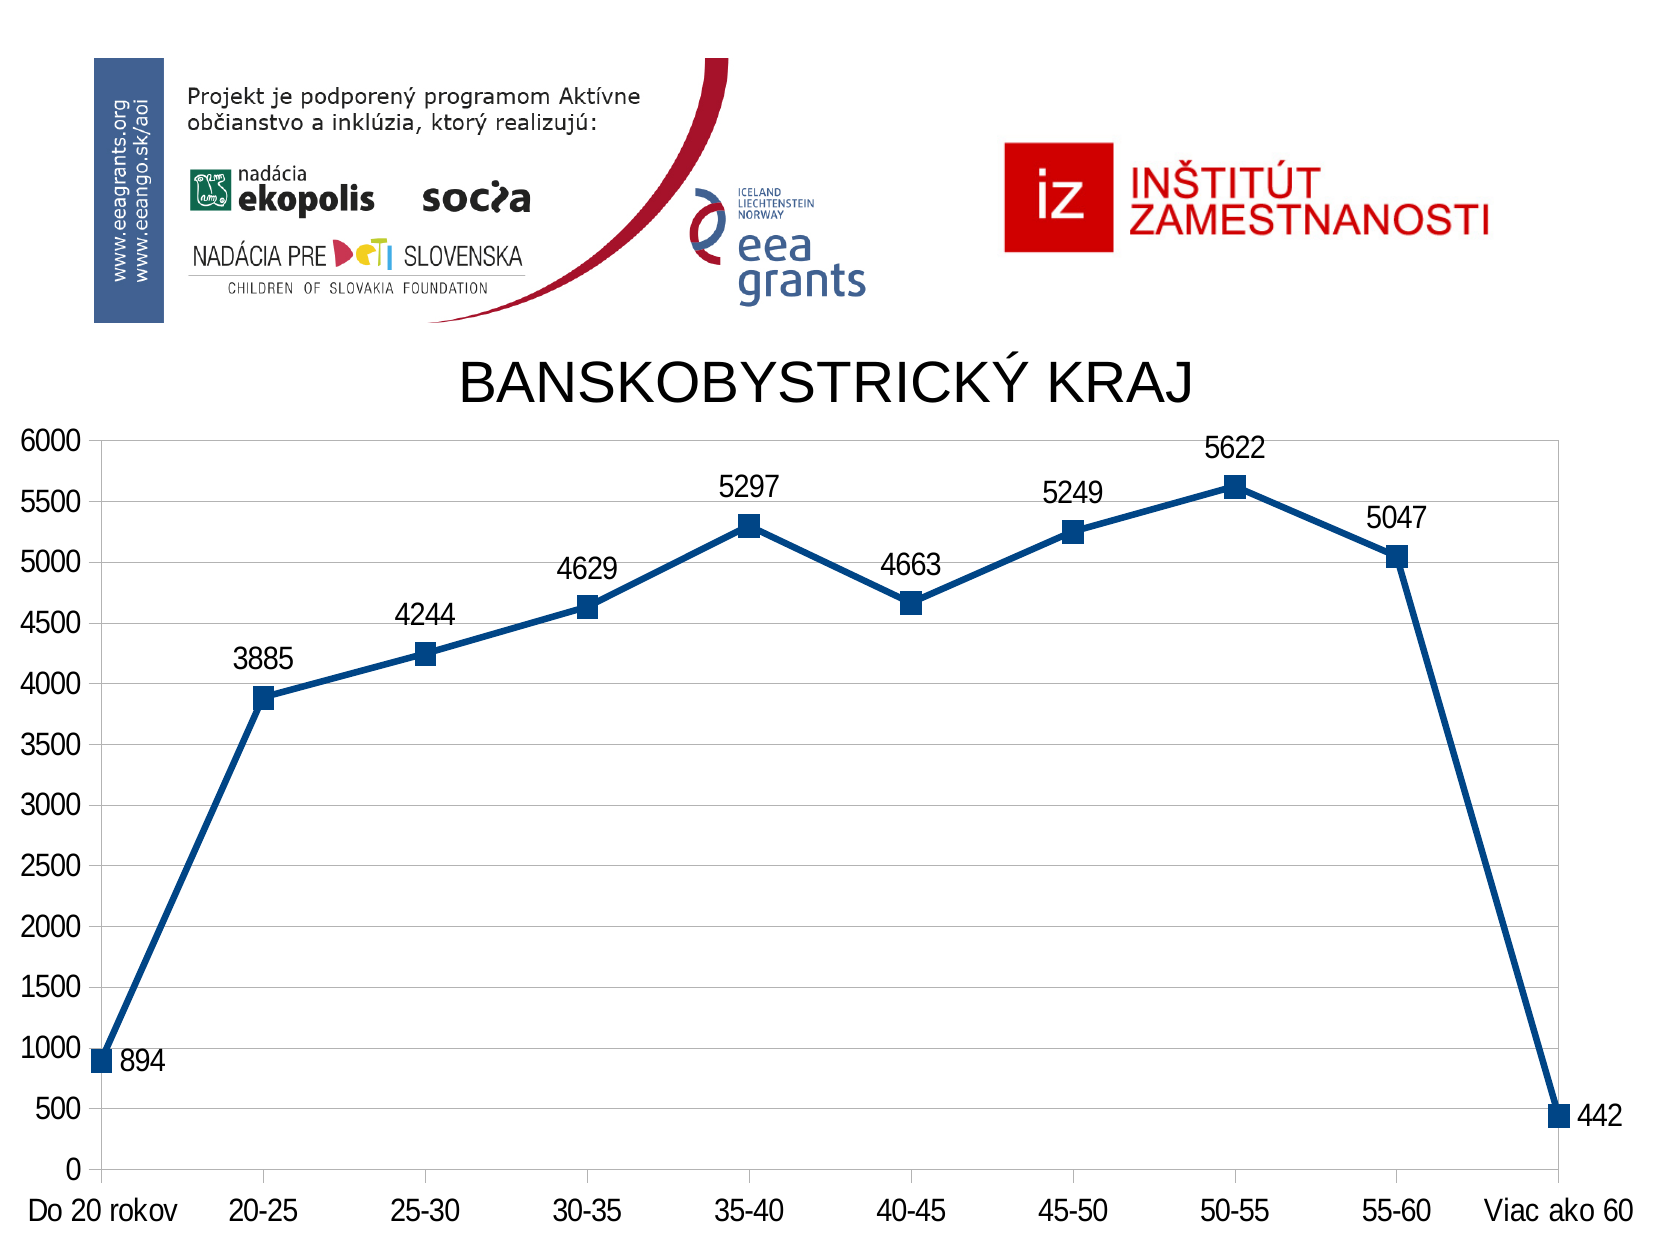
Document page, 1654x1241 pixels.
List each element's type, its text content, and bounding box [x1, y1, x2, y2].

picture [94, 58, 887, 324]
picture [19, 422, 1634, 1229]
picture [944, 47, 1548, 343]
text_box BANSKOBYSTRICKÝ KRAJ [283, 342, 1371, 423]
subtitle [1371, 171, 1571, 422]
subtitle [82, 171, 944, 422]
